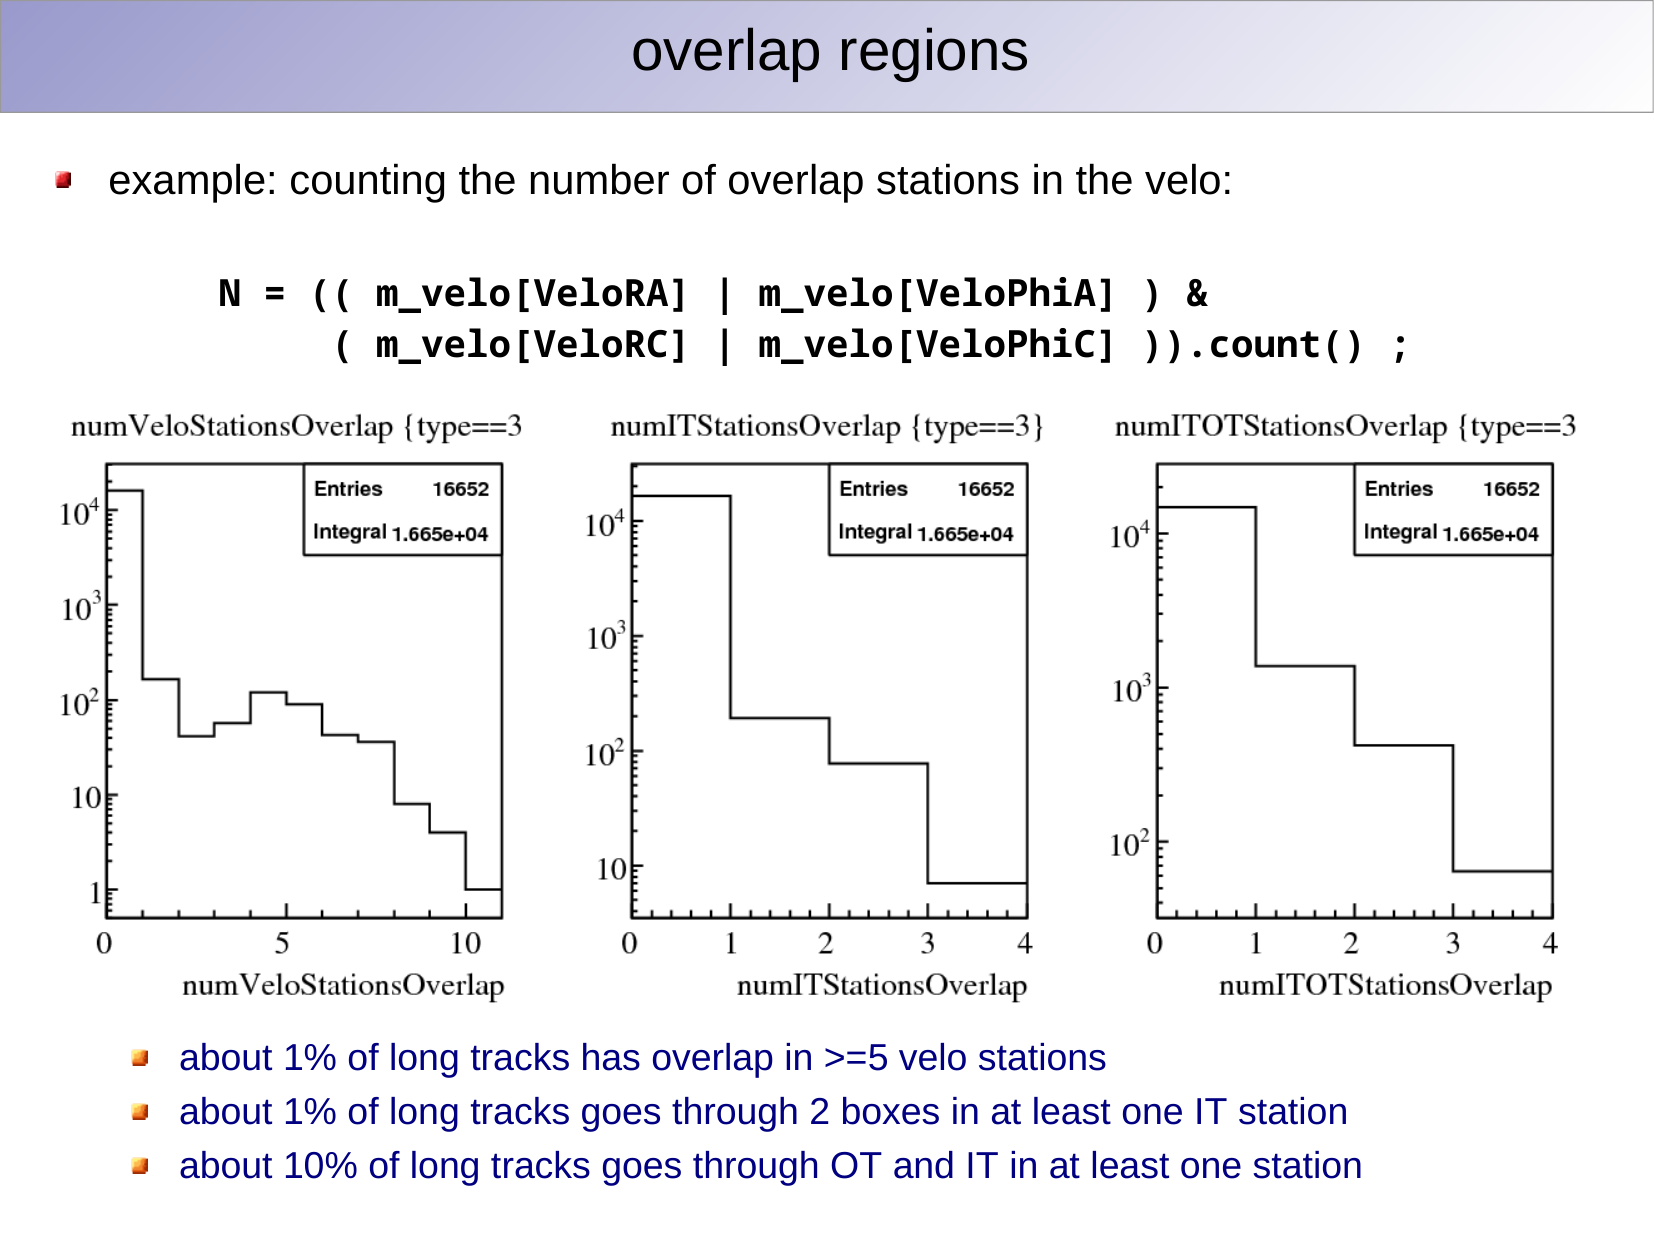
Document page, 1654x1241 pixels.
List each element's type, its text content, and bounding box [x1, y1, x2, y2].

list example: counting the number of overlap stations in the velo: [37, 156, 1613, 287]
picture [17, 397, 1593, 1015]
text_box N = (( m_velo[VeloRA] | m_velo[VeloPhiA] ) & ( m_velo[VeloRC] | m_velo[VeloPhiC] )).count() ; [188, 259, 1422, 361]
title overlap regions [86, 6, 1576, 94]
list about 1% of long tracks has overlap in >=5 velo stations about 1% of long tracks goes through 2 boxes in at least one IT station about 10% of long tracks goes through OT and IT in at least one station [37, 1036, 1613, 1228]
